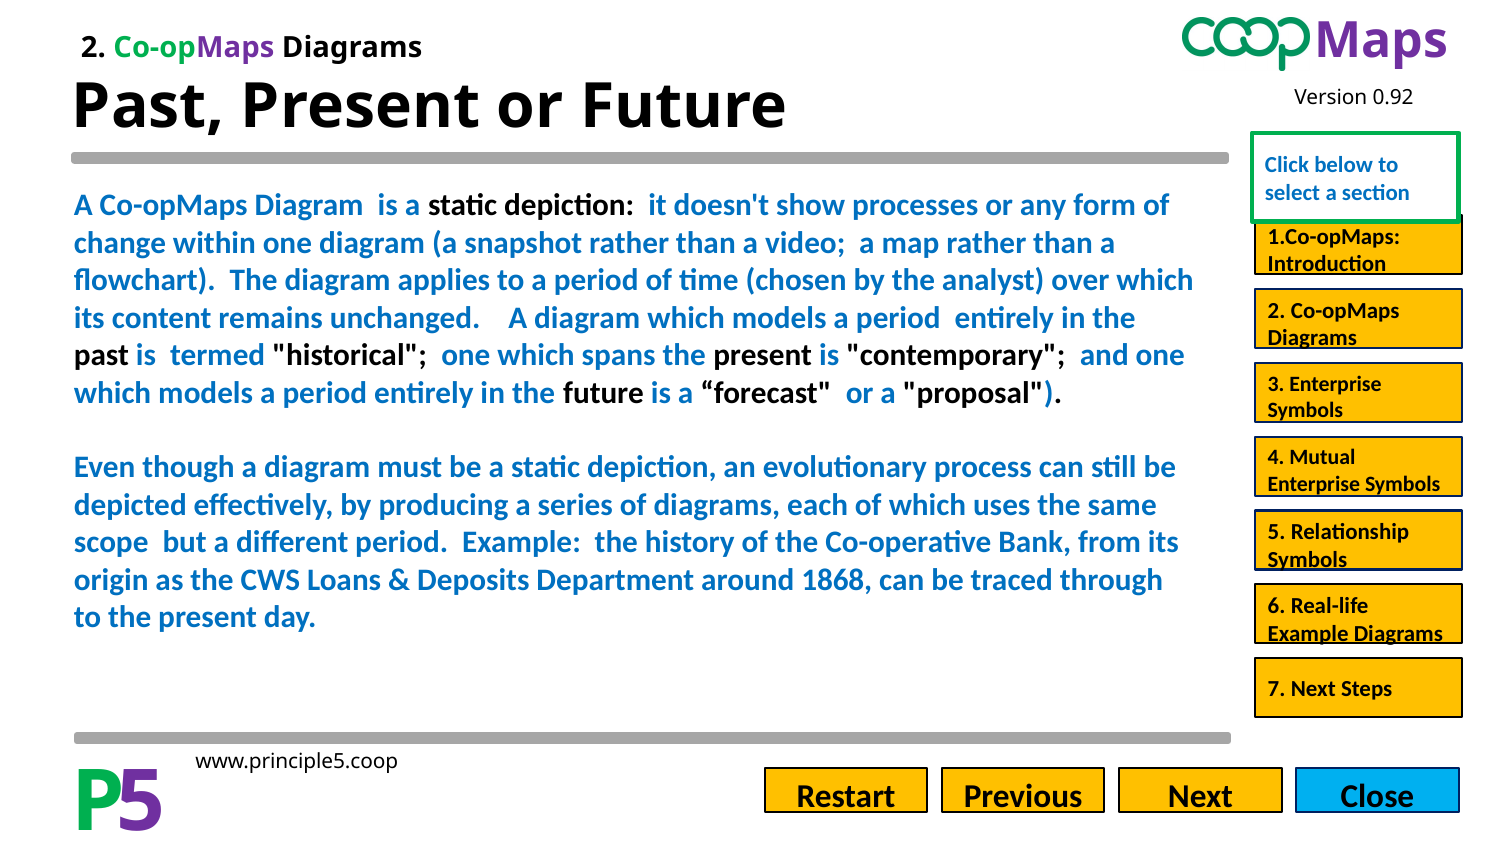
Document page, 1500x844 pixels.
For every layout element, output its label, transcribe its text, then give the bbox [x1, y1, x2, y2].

text_box Version 0.92 [1281, 73, 1459, 119]
text_box [76, 735, 1229, 742]
text_box 6. Real-life Example Diagrams [1254, 584, 1462, 644]
text_box 7. Next Steps [1254, 658, 1462, 718]
text_box 2. Co-opMaps Diagrams [68, 22, 435, 71]
text_box 3. Enterprise Symbols [1254, 362, 1462, 422]
text_box Click below to select a section [1252, 132, 1459, 222]
text_box Close [1296, 767, 1459, 813]
text_box [74, 154, 1226, 161]
text_box Maps [1299, 0, 1460, 76]
text_box 1.Co-opMaps: Introduction [1254, 215, 1462, 275]
text_box 4. Mutual Enterprise Symbols [1254, 436, 1462, 496]
text_box Restart [764, 767, 928, 813]
picture [1181, 17, 1310, 71]
text_box Past, Present or Future [59, 59, 790, 148]
text_box www.principle5.coop [177, 744, 473, 783]
text_box 2. Co-opMaps Diagrams [1254, 289, 1462, 349]
text_box 5. Relationship Symbols [1254, 510, 1462, 570]
text_box Next [1119, 767, 1282, 813]
text_box P [59, 738, 103, 827]
text_box Previous [942, 767, 1105, 813]
text_box [59, 162, 1182, 724]
text_box 5 [103, 744, 199, 827]
